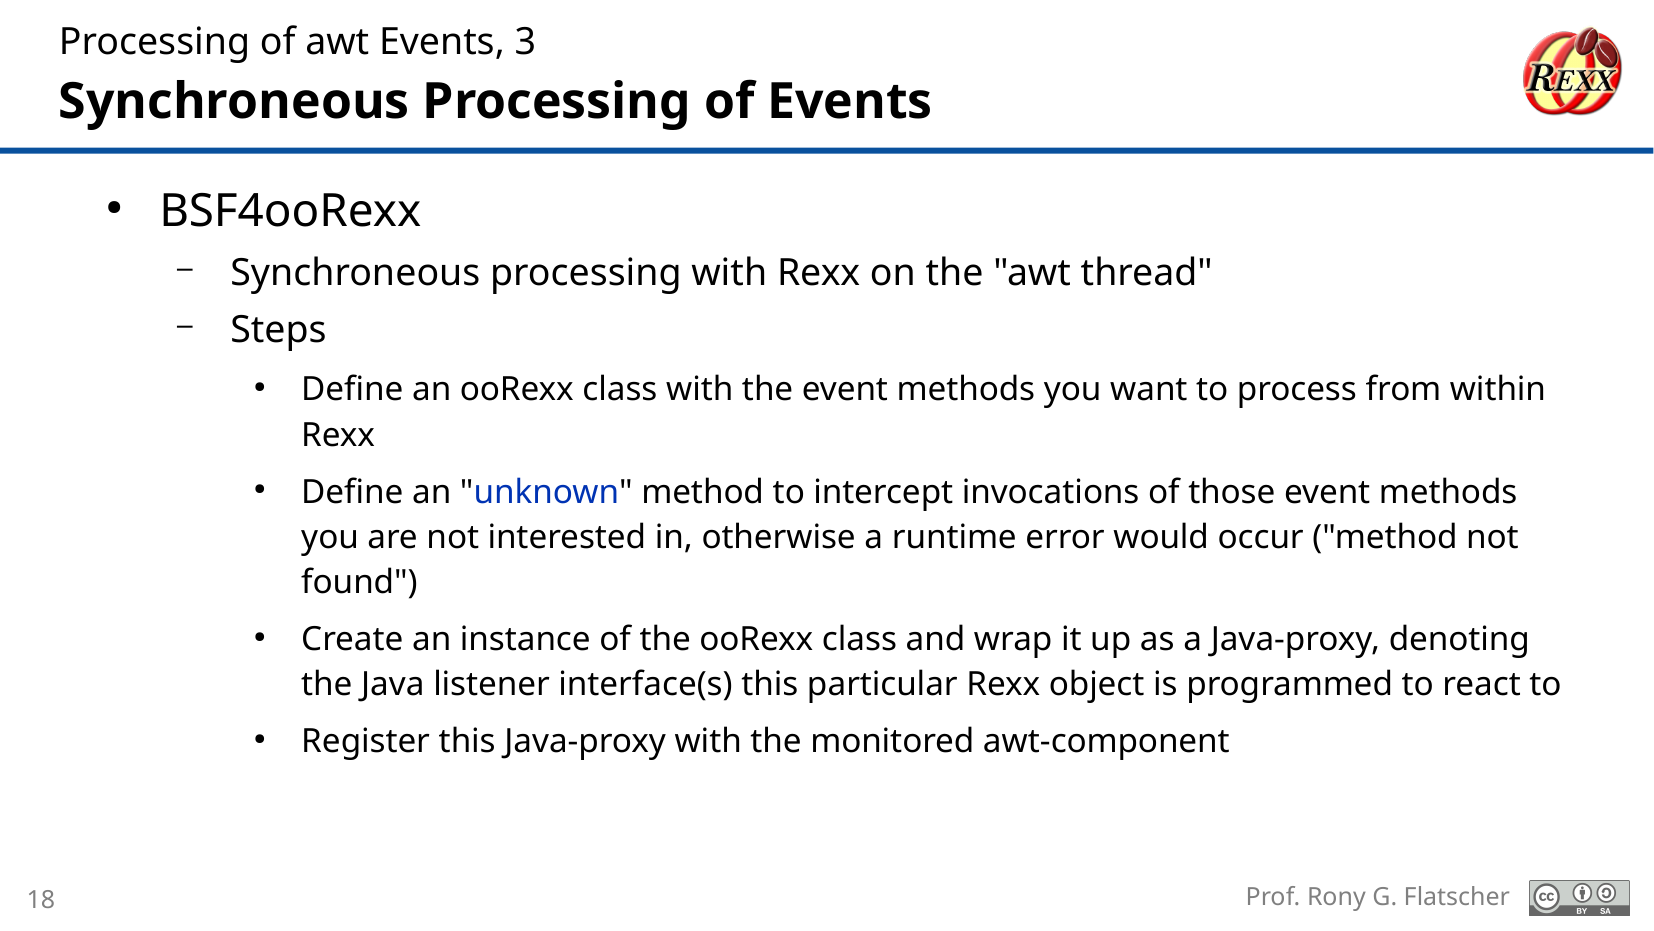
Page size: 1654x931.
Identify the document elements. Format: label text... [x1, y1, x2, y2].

title Processing of awt Events, 3 Synchroneous Processing of Events [0, 0, 1625, 148]
list BSF4ooRexx Synchroneous processing with Rexx on the "awt thread" Steps Define an ooRexx class with the event methods you want to process from within Rexx Define an "unknown" method to intercept invocations of those event methods you are not interested in, otherwise a runtime error would occur ("method not found") Create an instance of the ooRexx class and wrap it up as a Java-proxy, denoting the Java listener interface(s) this particular Rexx object is programmed to react to Register this Java-proxy with the monitored awt-component [88, 177, 1577, 857]
